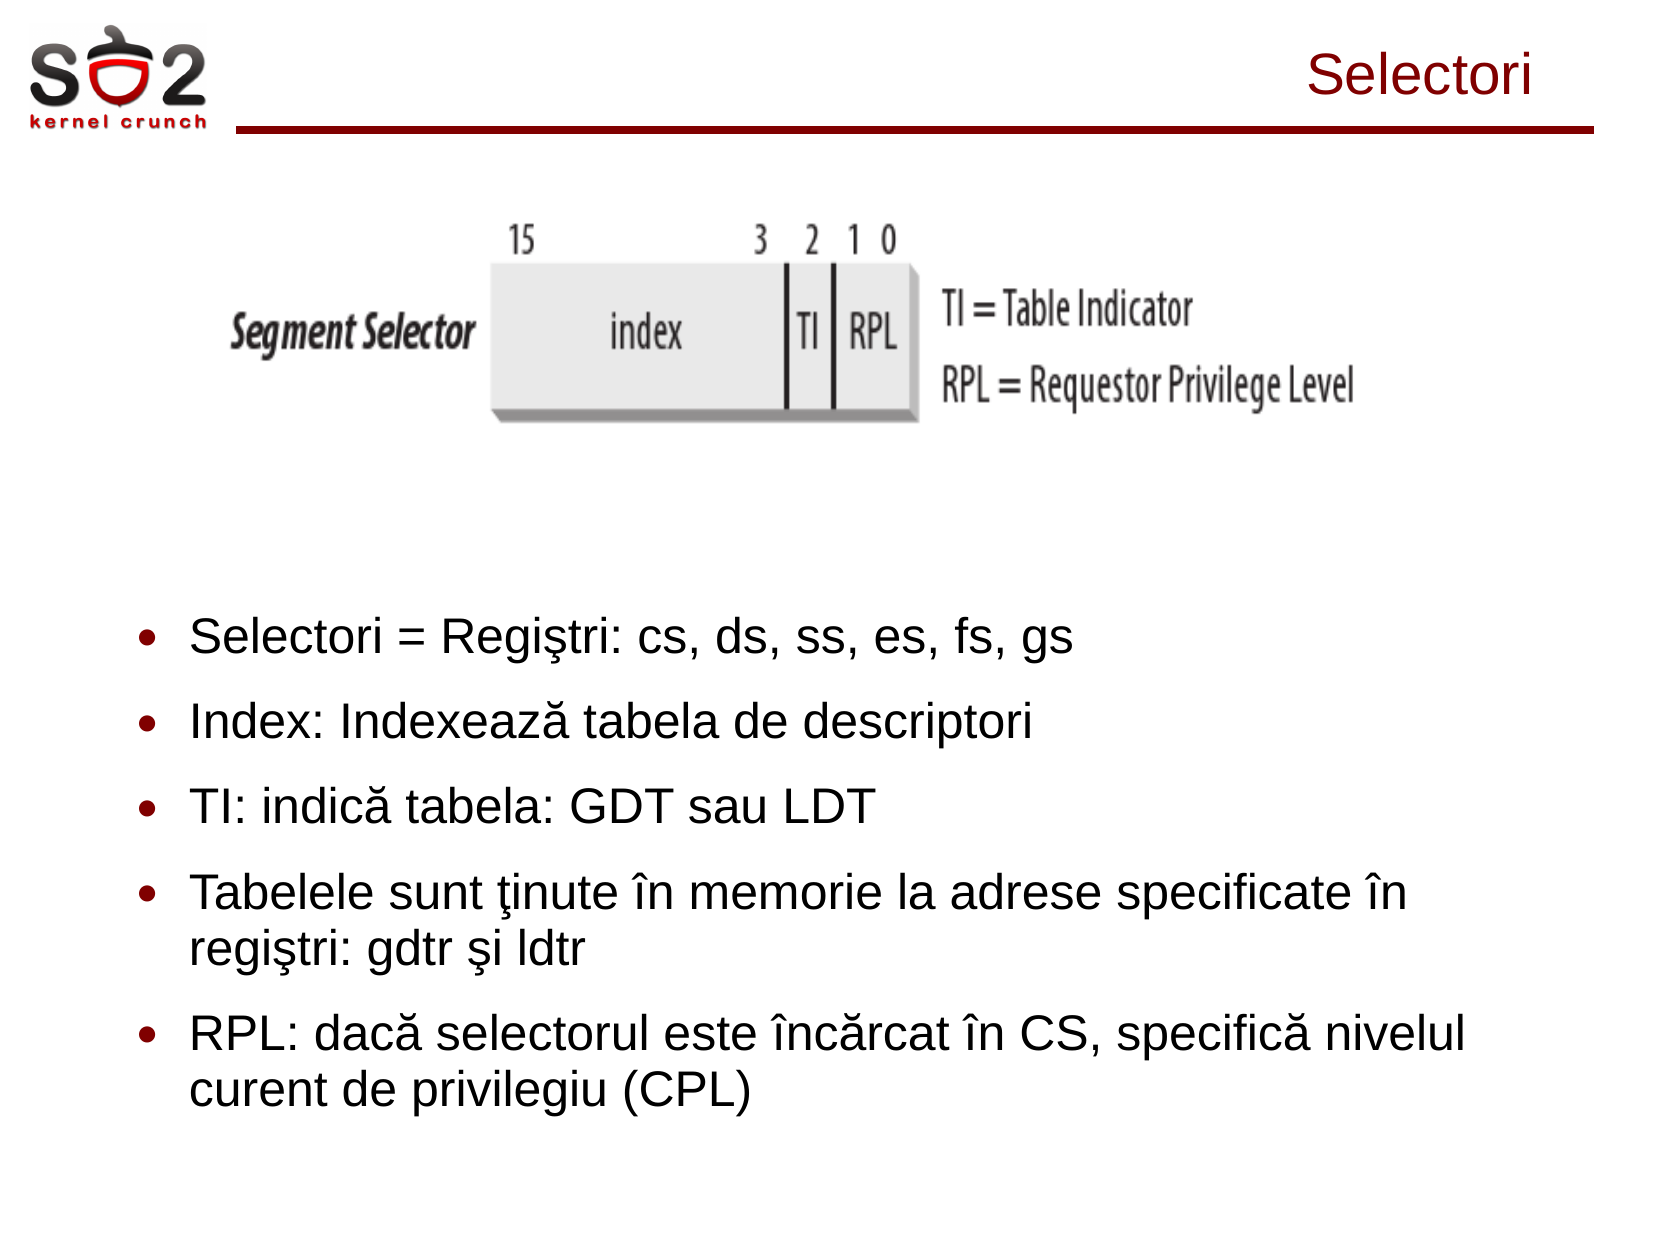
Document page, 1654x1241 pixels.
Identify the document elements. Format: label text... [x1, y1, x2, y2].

picture [29, 23, 121, 130]
title Selectori [121, 0, 1534, 148]
list Selectori = Regiştri: cs, ds, ss, es, fs, gs Index: Indexează tabela de descriptori TI: indică tabela: GDT sau LDT Tabelele sunt ţinute în memorie la adrese specificate în regiştri: gdtr şi ldtr RPL: dacă selectorul este încărcat în CS, specifică nivelul curent de privilegiu (CPL) [118, 538, 1567, 1187]
picture [181, 190, 1400, 442]
